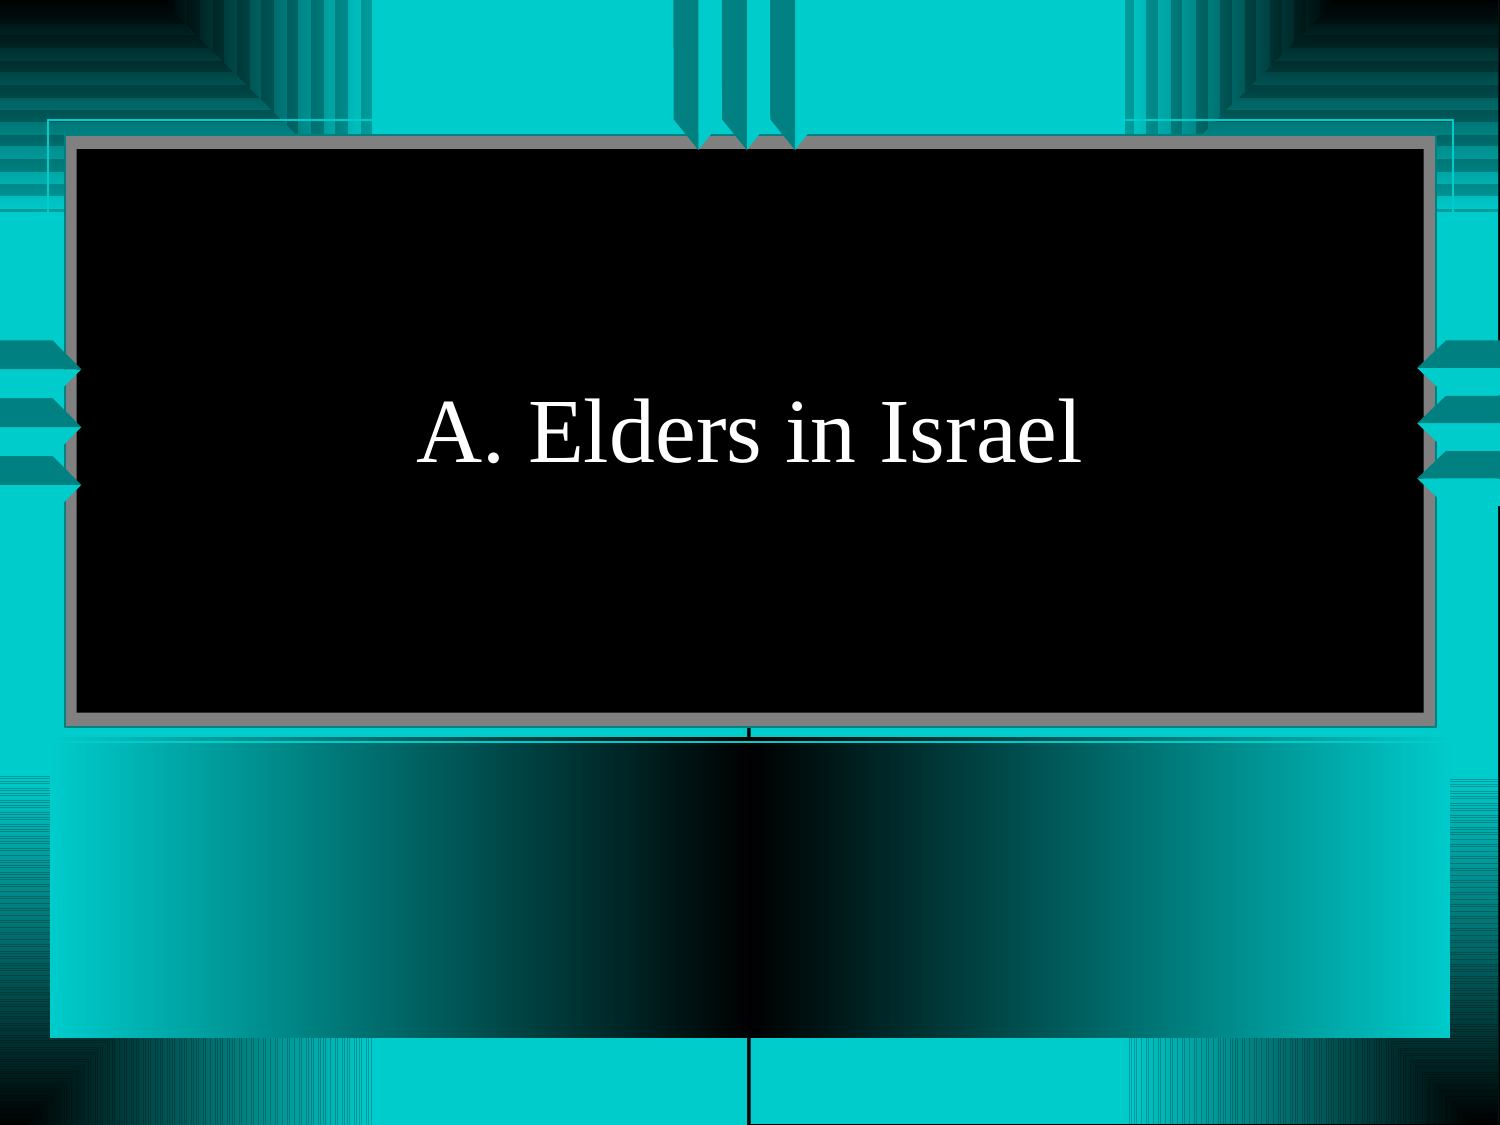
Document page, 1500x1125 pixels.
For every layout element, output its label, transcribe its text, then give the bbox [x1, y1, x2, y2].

title A. Elders in Israel [112, 337, 1388, 526]
